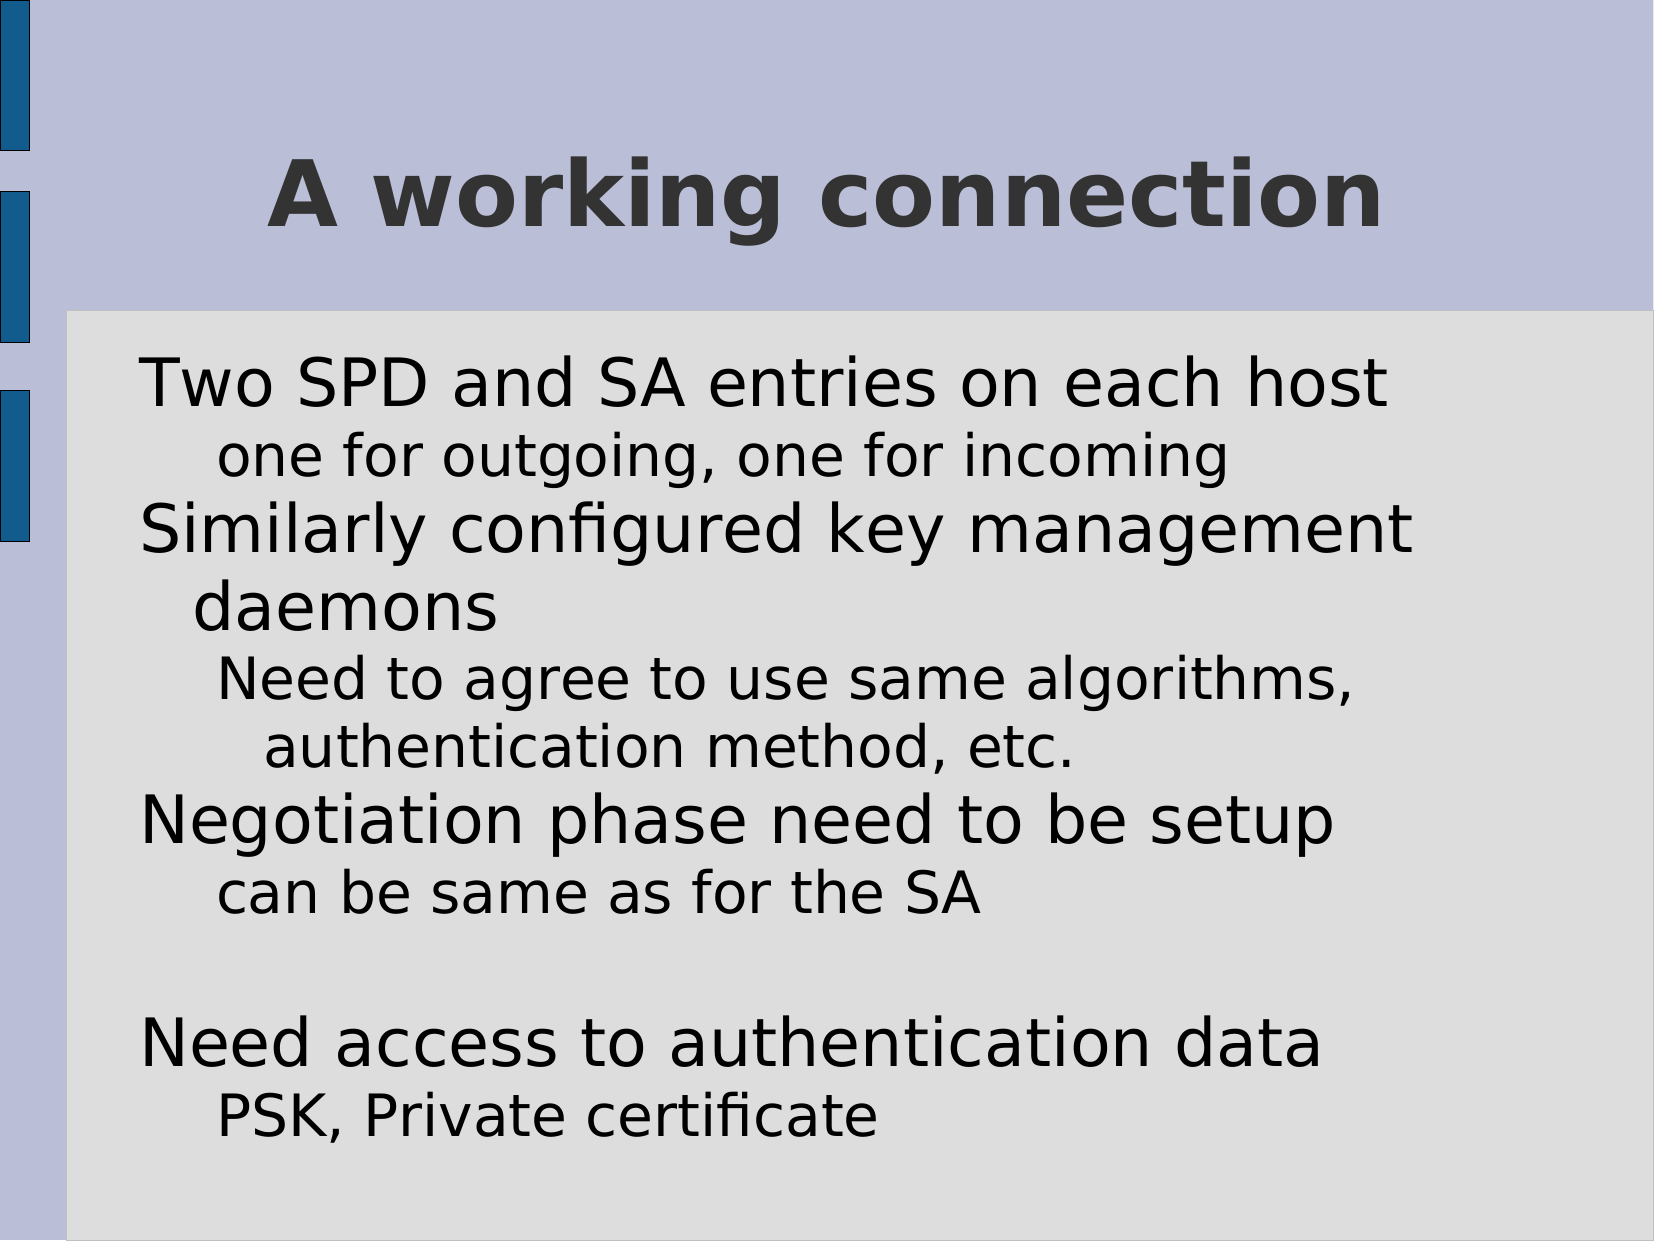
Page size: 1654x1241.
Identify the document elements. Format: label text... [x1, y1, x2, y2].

title A working connection [121, 91, 1534, 299]
list Two SPD and SA entries on each host one for outgoing, one for incoming Similarly configured key management daemons Need to agree to use same algorithms, authentication method, etc. Negotiation phase need to be setup can be same as for the SA Need access to authentication data PSK, Private certificate [121, 344, 1534, 1151]
